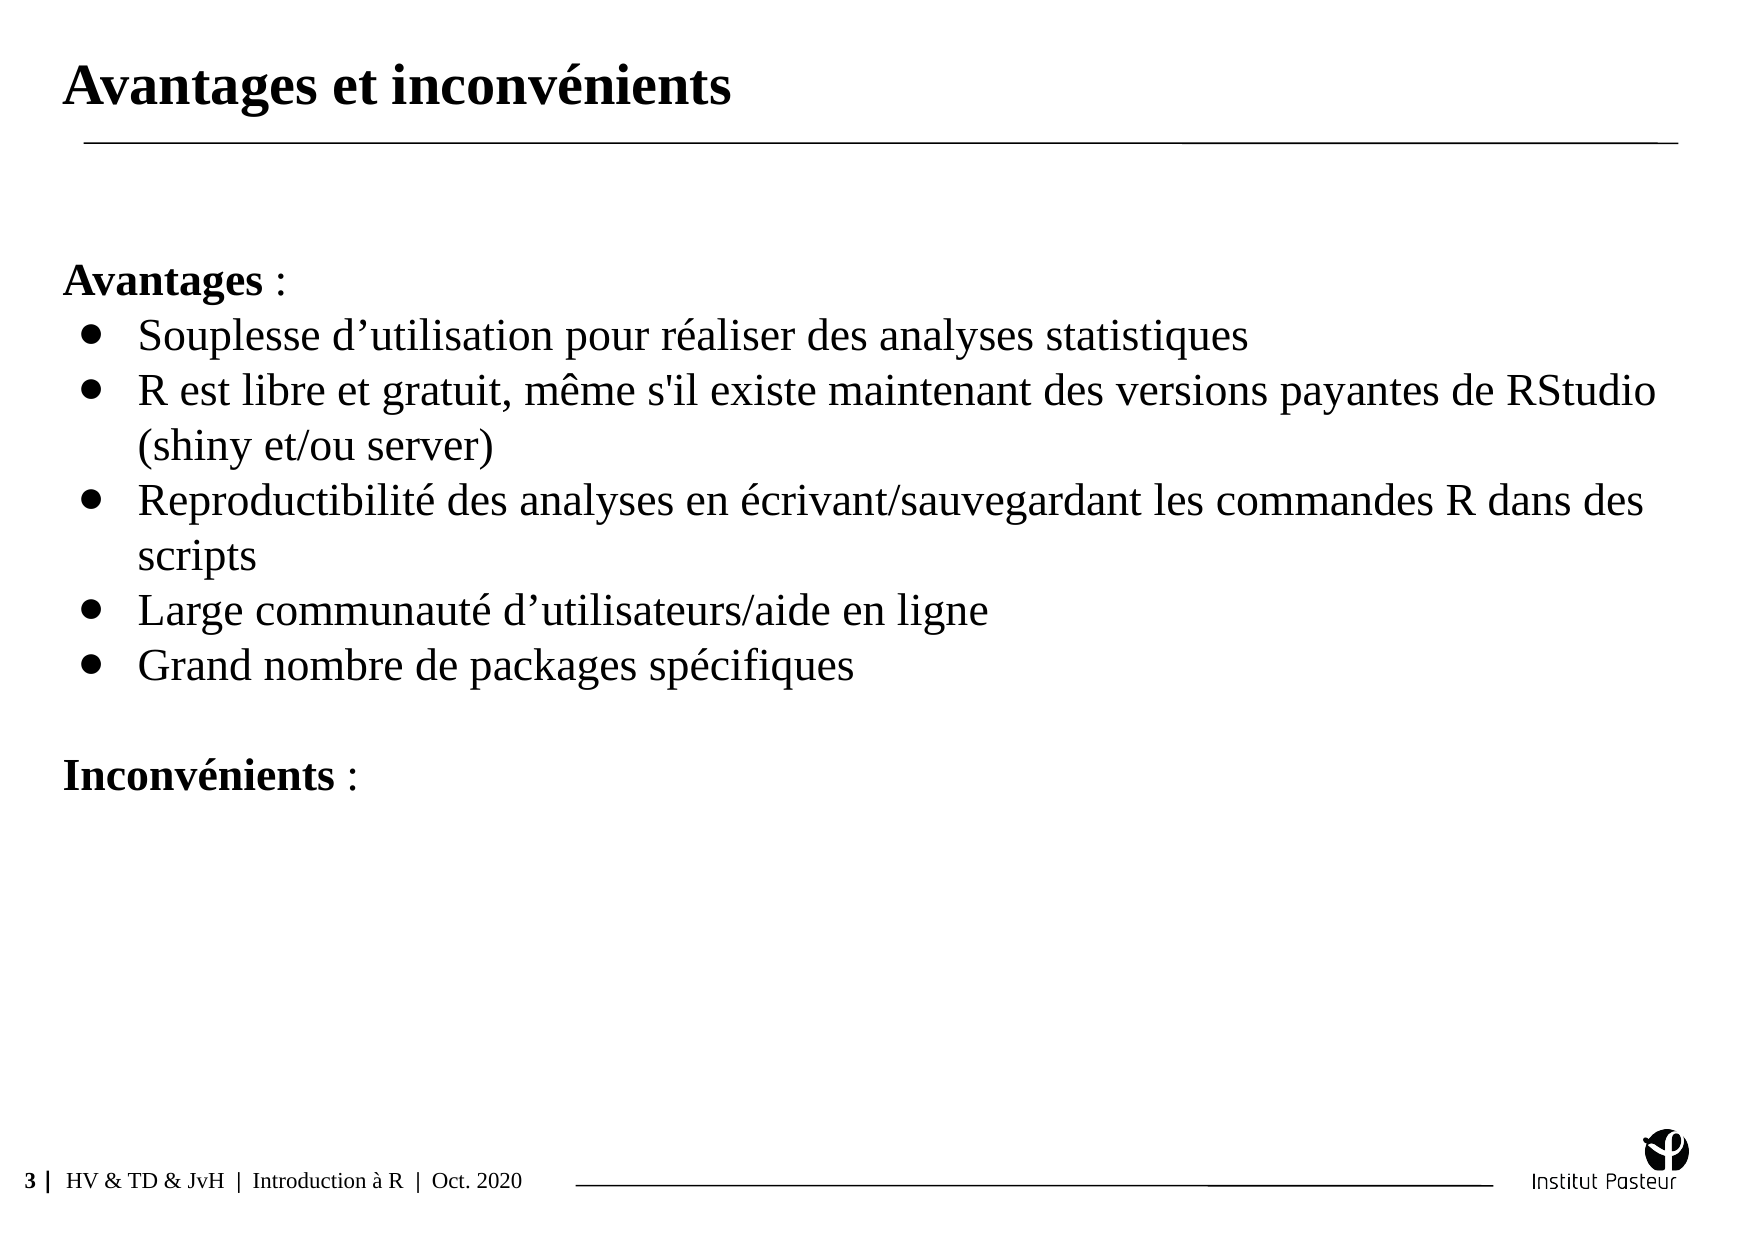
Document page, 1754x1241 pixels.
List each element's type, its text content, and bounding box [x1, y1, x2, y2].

text_box Avantages et inconvénients [62, 2, 1692, 160]
picture [1533, 1152, 1689, 1189]
text_box Avantages : Souplesse d’utilisation pour réaliser des analyses statistiques R est libre et gratuit, même s'il existe maintenant des versions payantes de RStudio (shiny et/ou server) Reproductibilité des analyses en écrivant/sauvegardant les commandes R dans des scripts Large communauté d’utilisateurs/aide en ligne Grand nombre de packages spécifiques Inconvénients : [62, 194, 1692, 1152]
